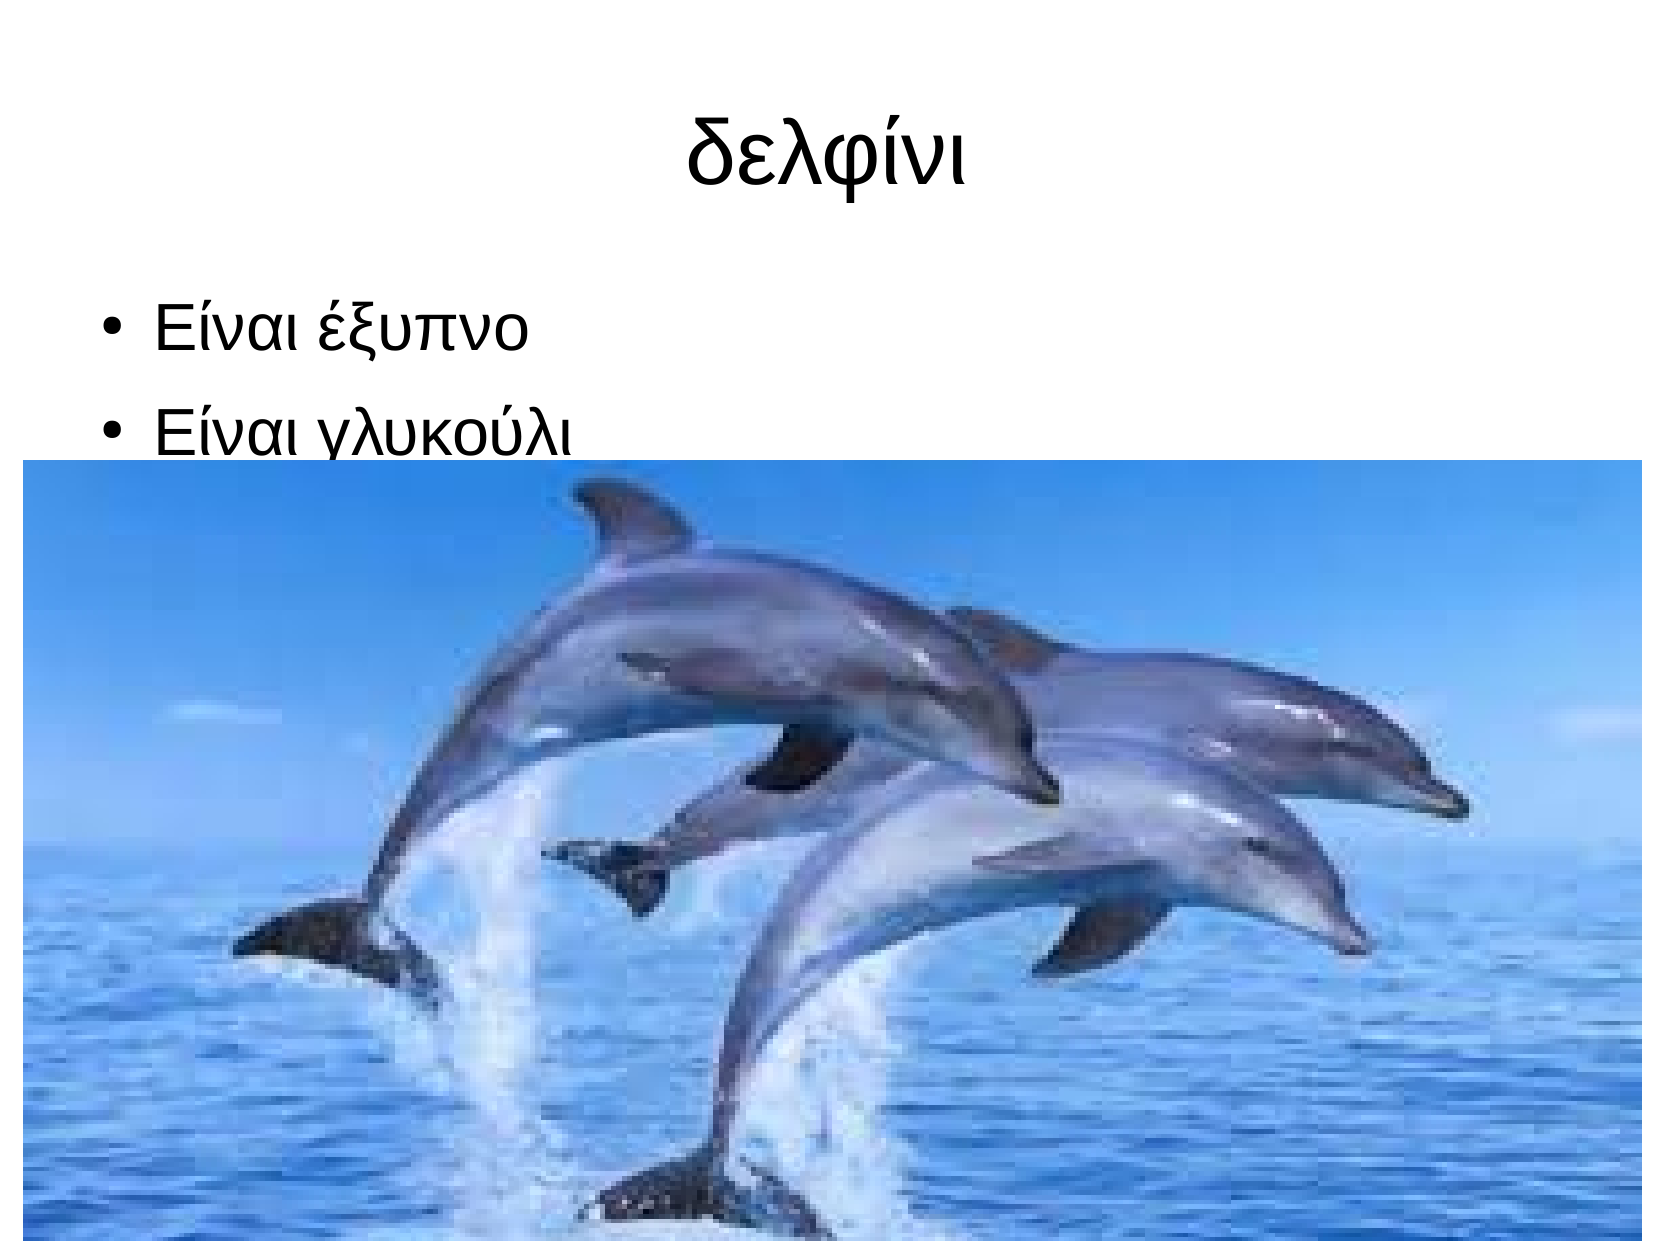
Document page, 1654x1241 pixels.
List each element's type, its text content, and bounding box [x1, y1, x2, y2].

title δελφίνι [82, 49, 1571, 257]
picture [23, 460, 1642, 1241]
list Είναι έξυπνο Είναι γλυκούλι [82, 290, 1571, 460]
